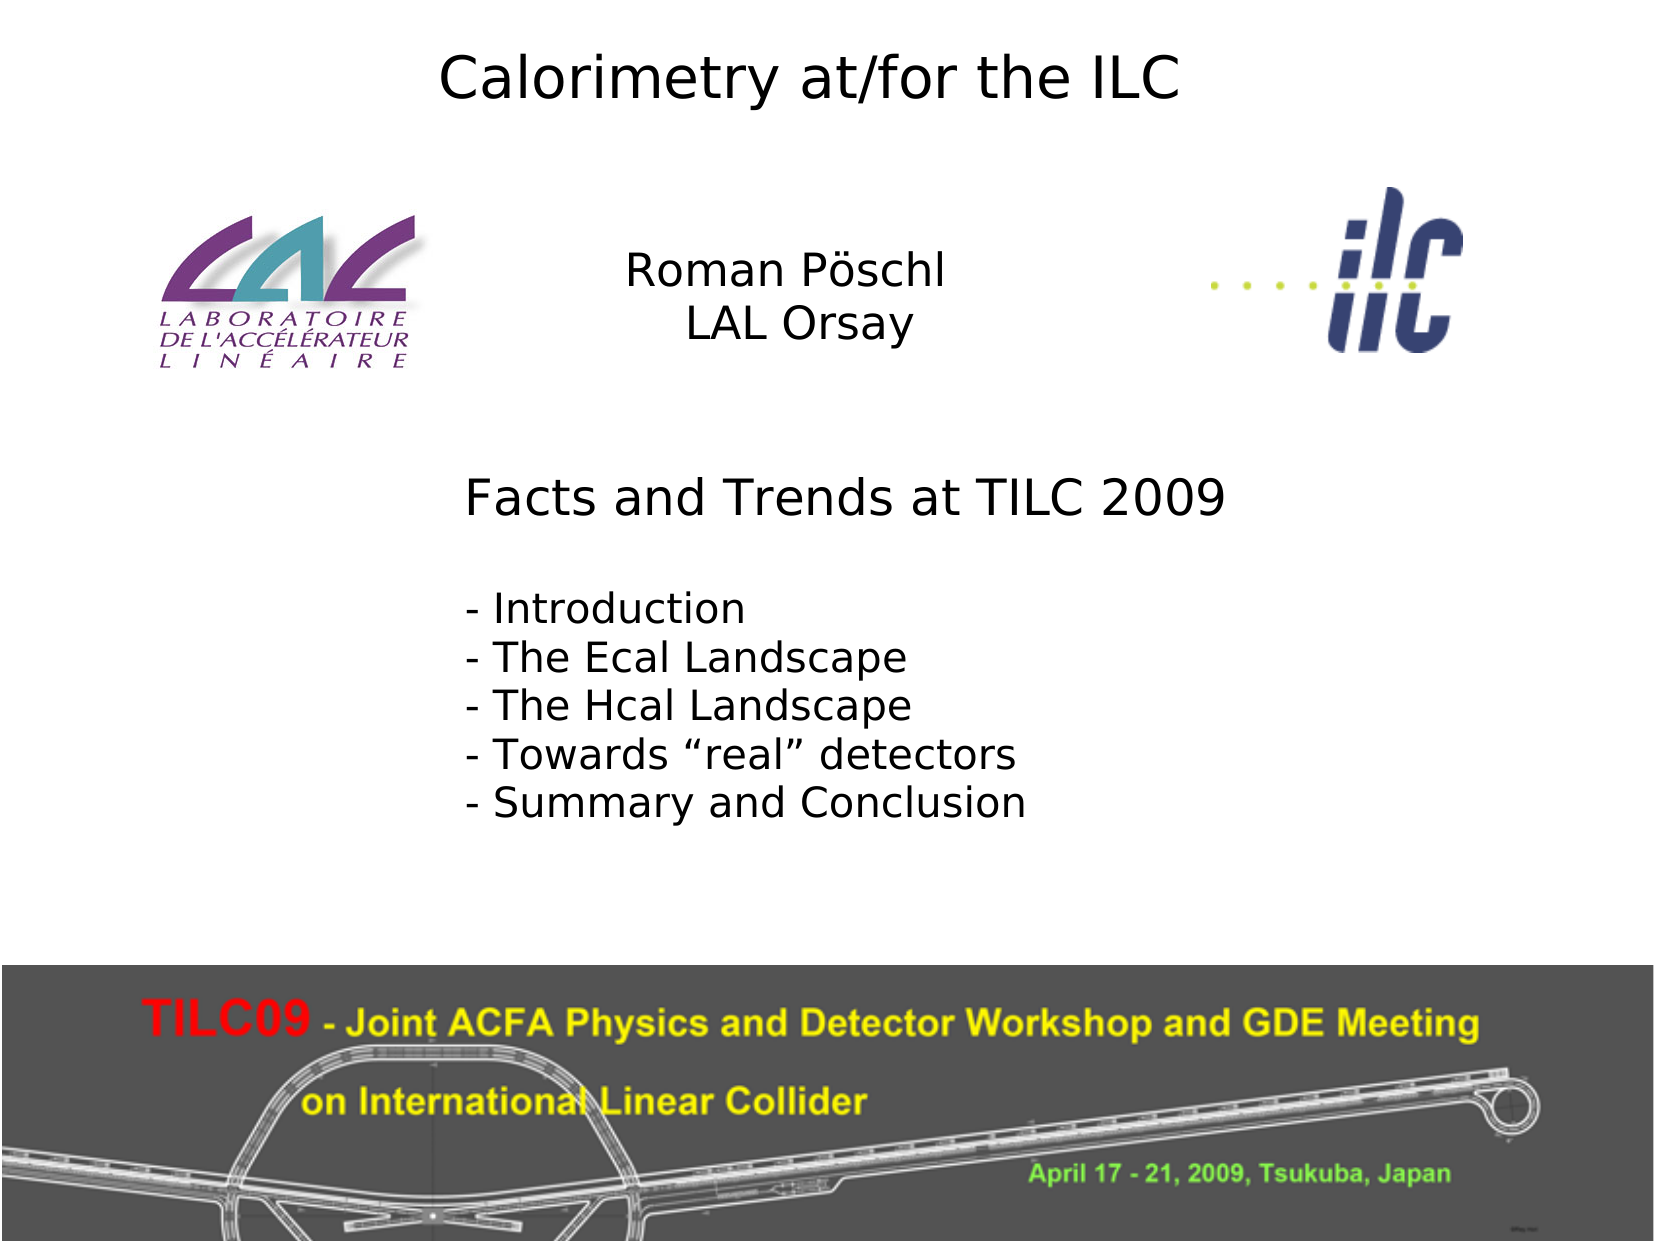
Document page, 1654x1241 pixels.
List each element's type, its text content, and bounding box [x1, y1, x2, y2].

text_box Calorimetry at/for the ILC [261, 37, 1313, 188]
text_box Facts and Trends at TILC 2009 - Introduction - The Ecal Landscape - The Hcal Landscape - Towards “real” detectors - Summary and Conclusion [450, 461, 1425, 835]
picture [1211, 187, 1463, 353]
picture [153, 209, 433, 373]
text_box Roman Pöschl LAL Orsay [525, 236, 1041, 405]
picture [2, 965, 1654, 1241]
